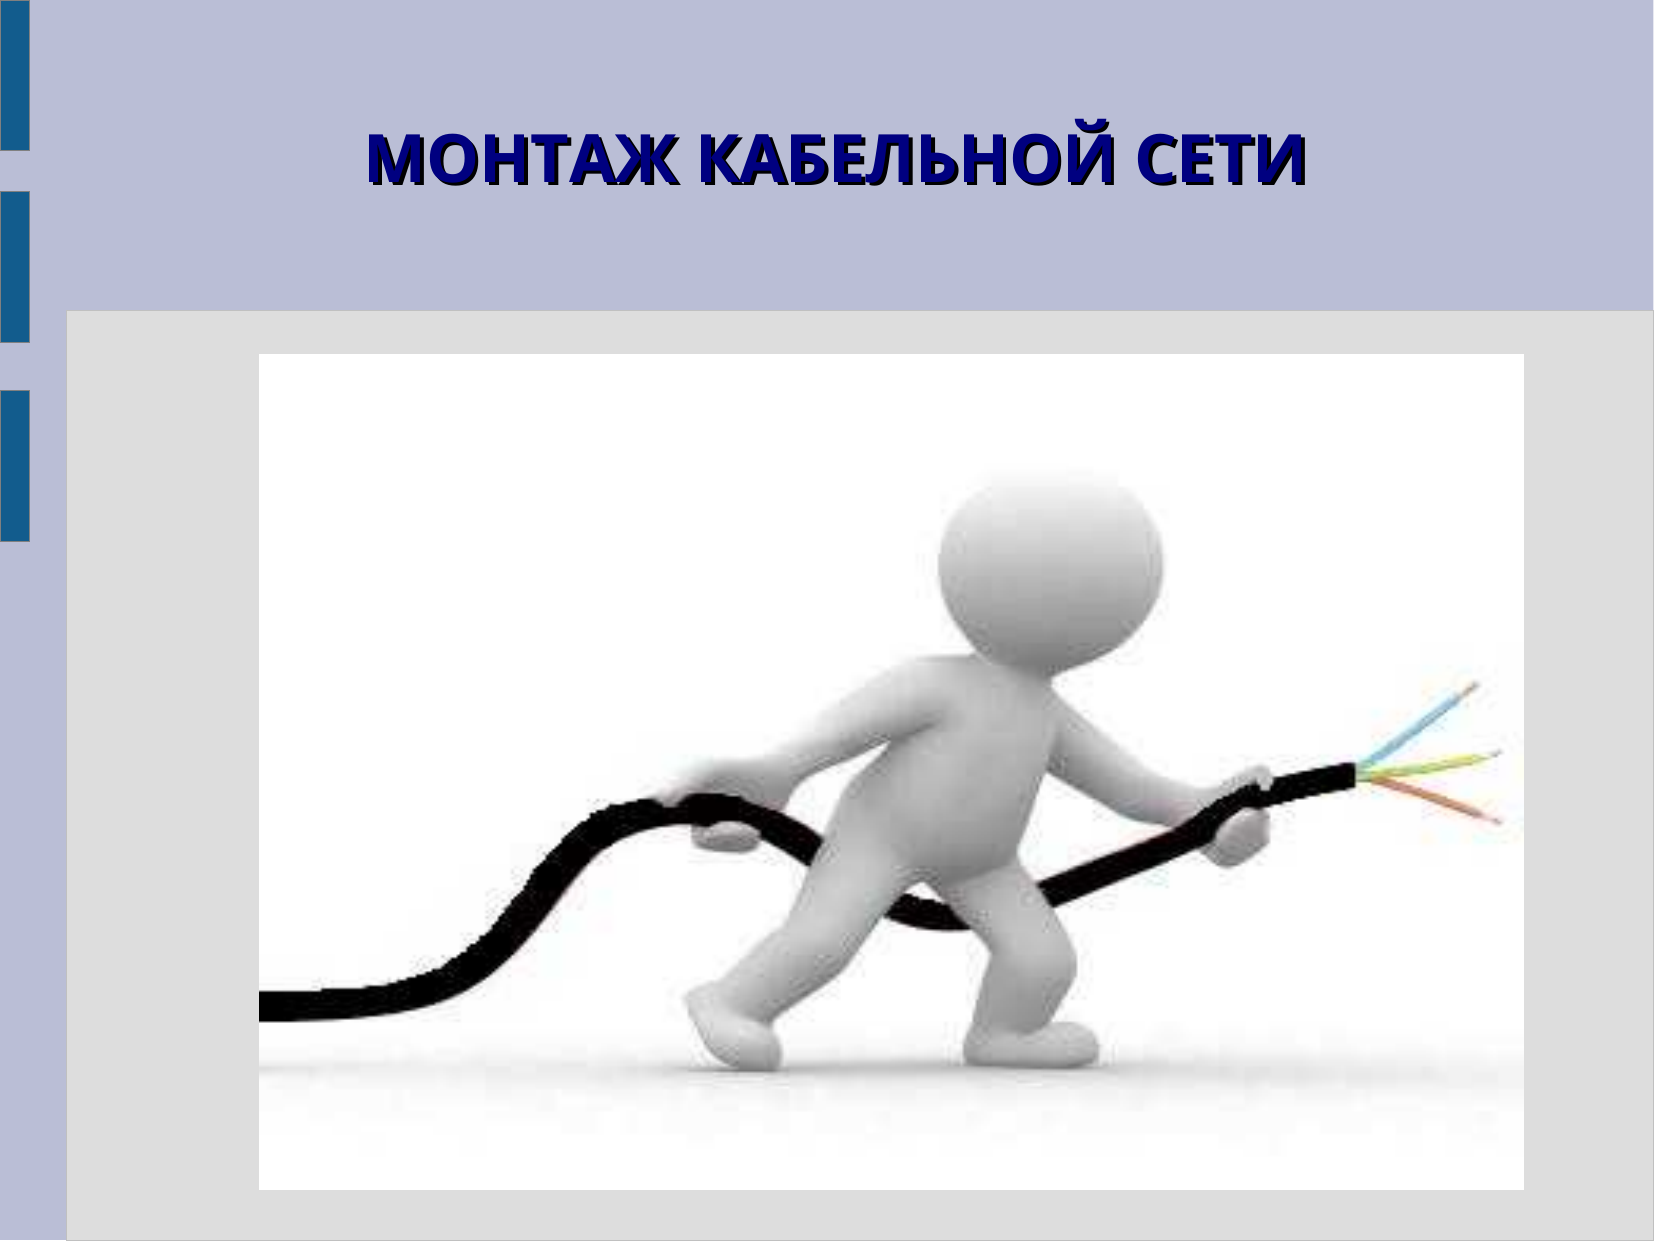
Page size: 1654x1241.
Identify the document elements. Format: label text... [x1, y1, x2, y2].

picture [259, 354, 1524, 1190]
title МОНТАЖ КАБЕЛЬНОЙ СЕТИ [129, 52, 1543, 260]
